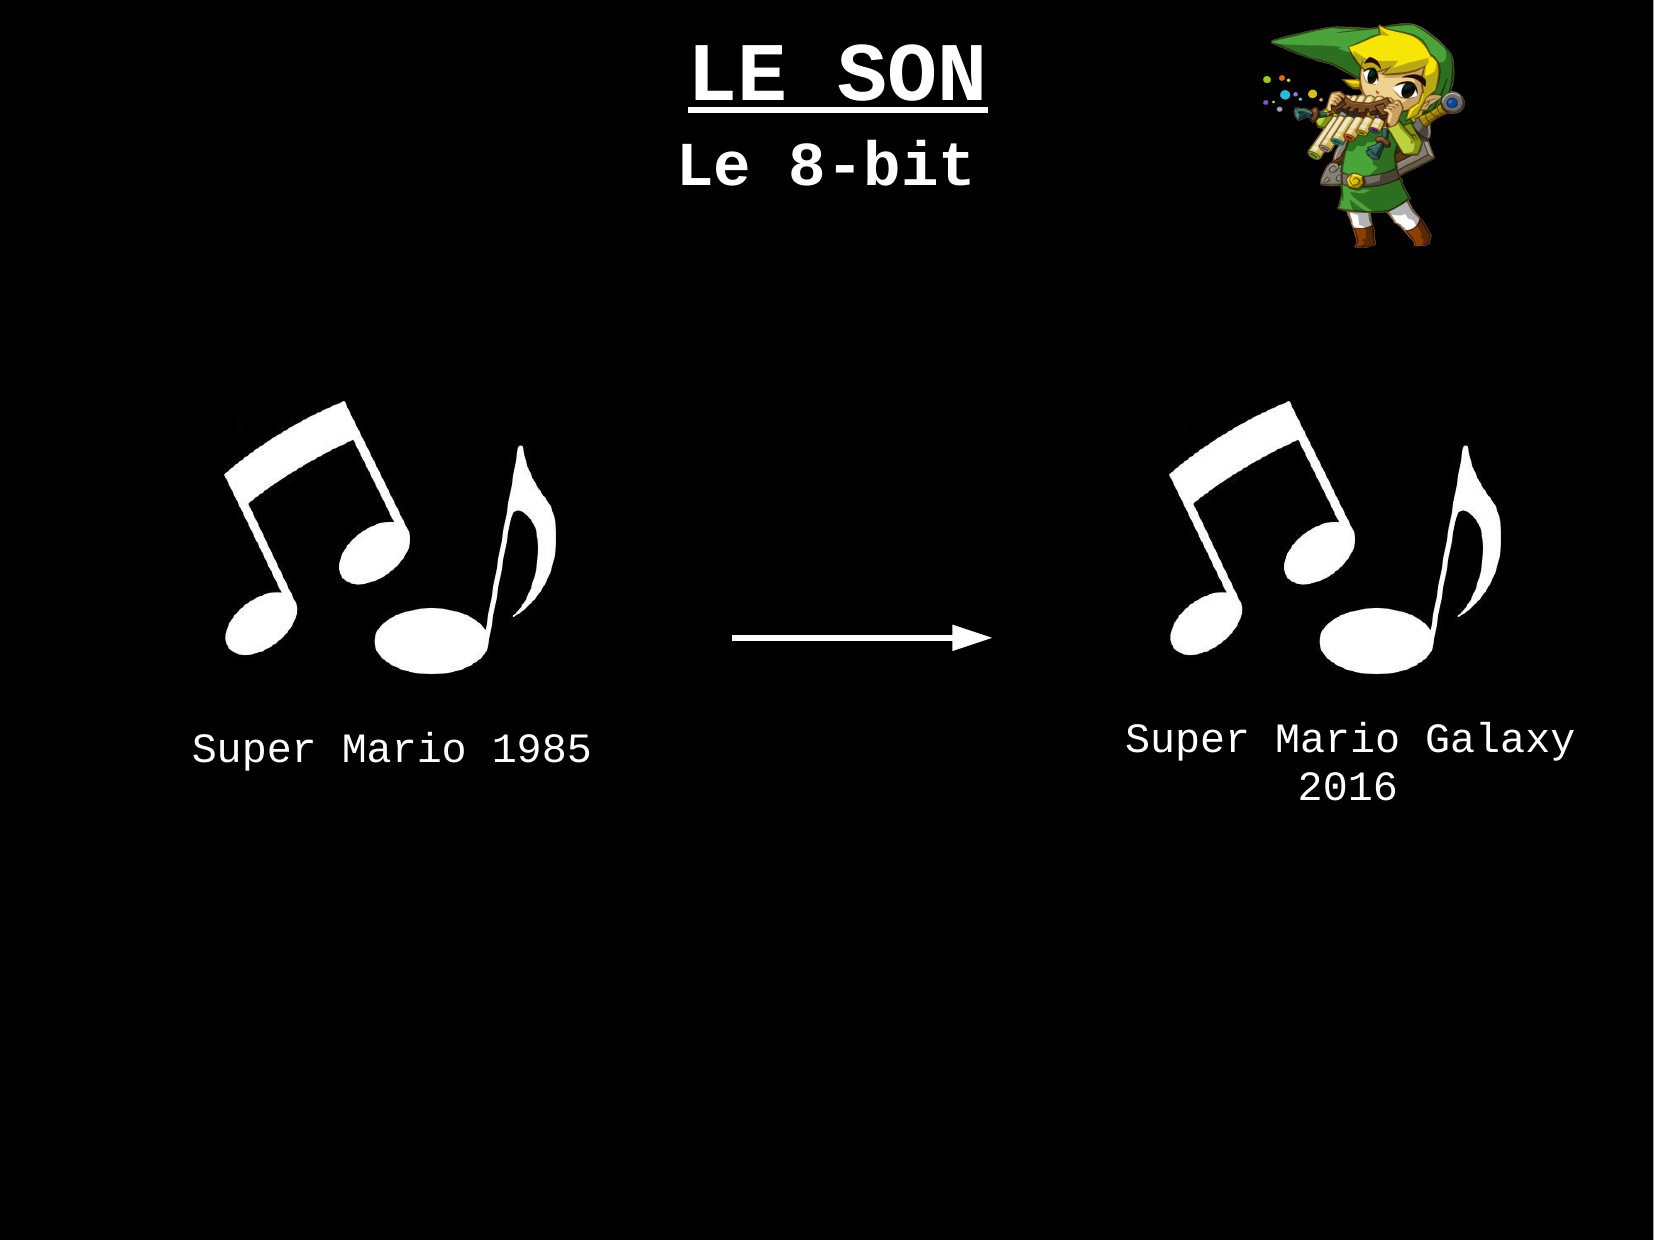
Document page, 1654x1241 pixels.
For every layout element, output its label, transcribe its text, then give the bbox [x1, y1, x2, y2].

picture [1169, 401, 1501, 674]
text_box Le 8-bit [661, 126, 1004, 284]
picture [224, 401, 556, 674]
picture [1263, 23, 1465, 249]
text_box Super Mario Galaxy 2016 [1110, 710, 1654, 815]
text_box Super Mario 1985 [177, 720, 934, 825]
text_box LE SON [673, 23, 1040, 133]
